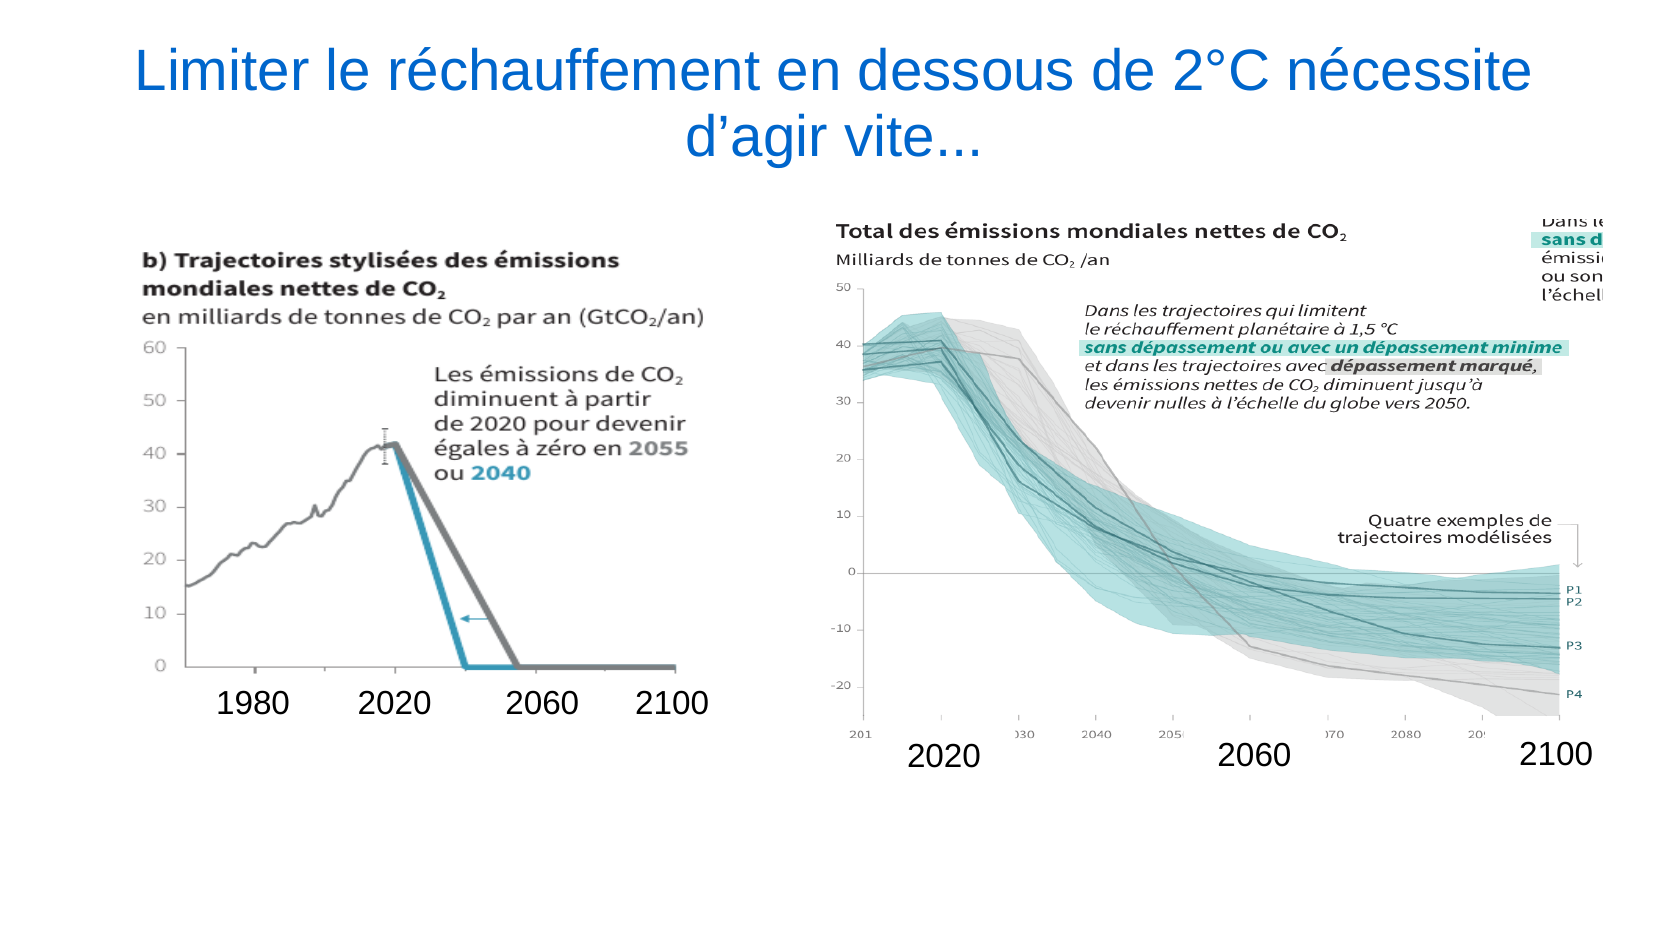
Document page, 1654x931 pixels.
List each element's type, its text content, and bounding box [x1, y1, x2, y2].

text_box 2100 [1485, 728, 1628, 781]
text_box 2100 [614, 677, 744, 729]
text_box 2020 [324, 677, 466, 729]
text_box 2020 [873, 729, 1016, 782]
title Limiter le réchauffement en dessous de 2°C nécessite d’agir vite... [45, 33, 1625, 178]
text_box 1980 [181, 677, 324, 729]
text_box 2060 [1183, 728, 1326, 781]
picture [88, 244, 739, 703]
text_box 2060 [471, 677, 614, 729]
picture [812, 219, 1603, 751]
